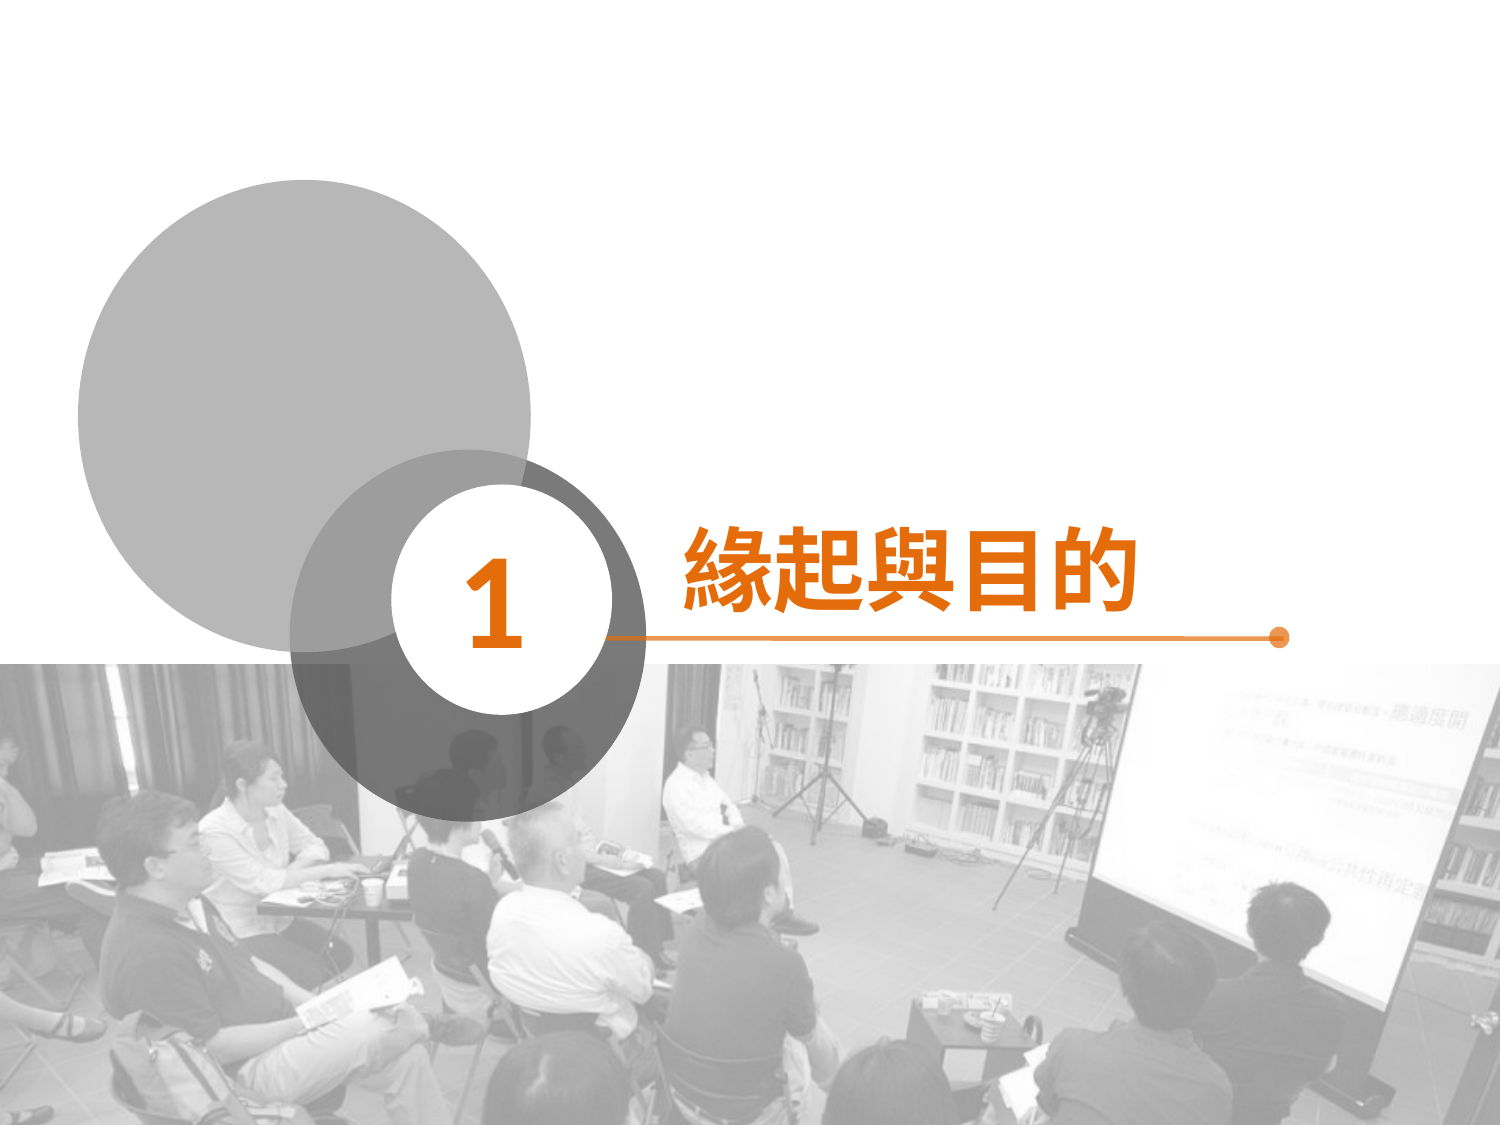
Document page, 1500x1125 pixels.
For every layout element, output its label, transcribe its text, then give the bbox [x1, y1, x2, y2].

text_box 1 [443, 503, 620, 684]
text_box 緣起與目的 [667, 505, 1261, 630]
